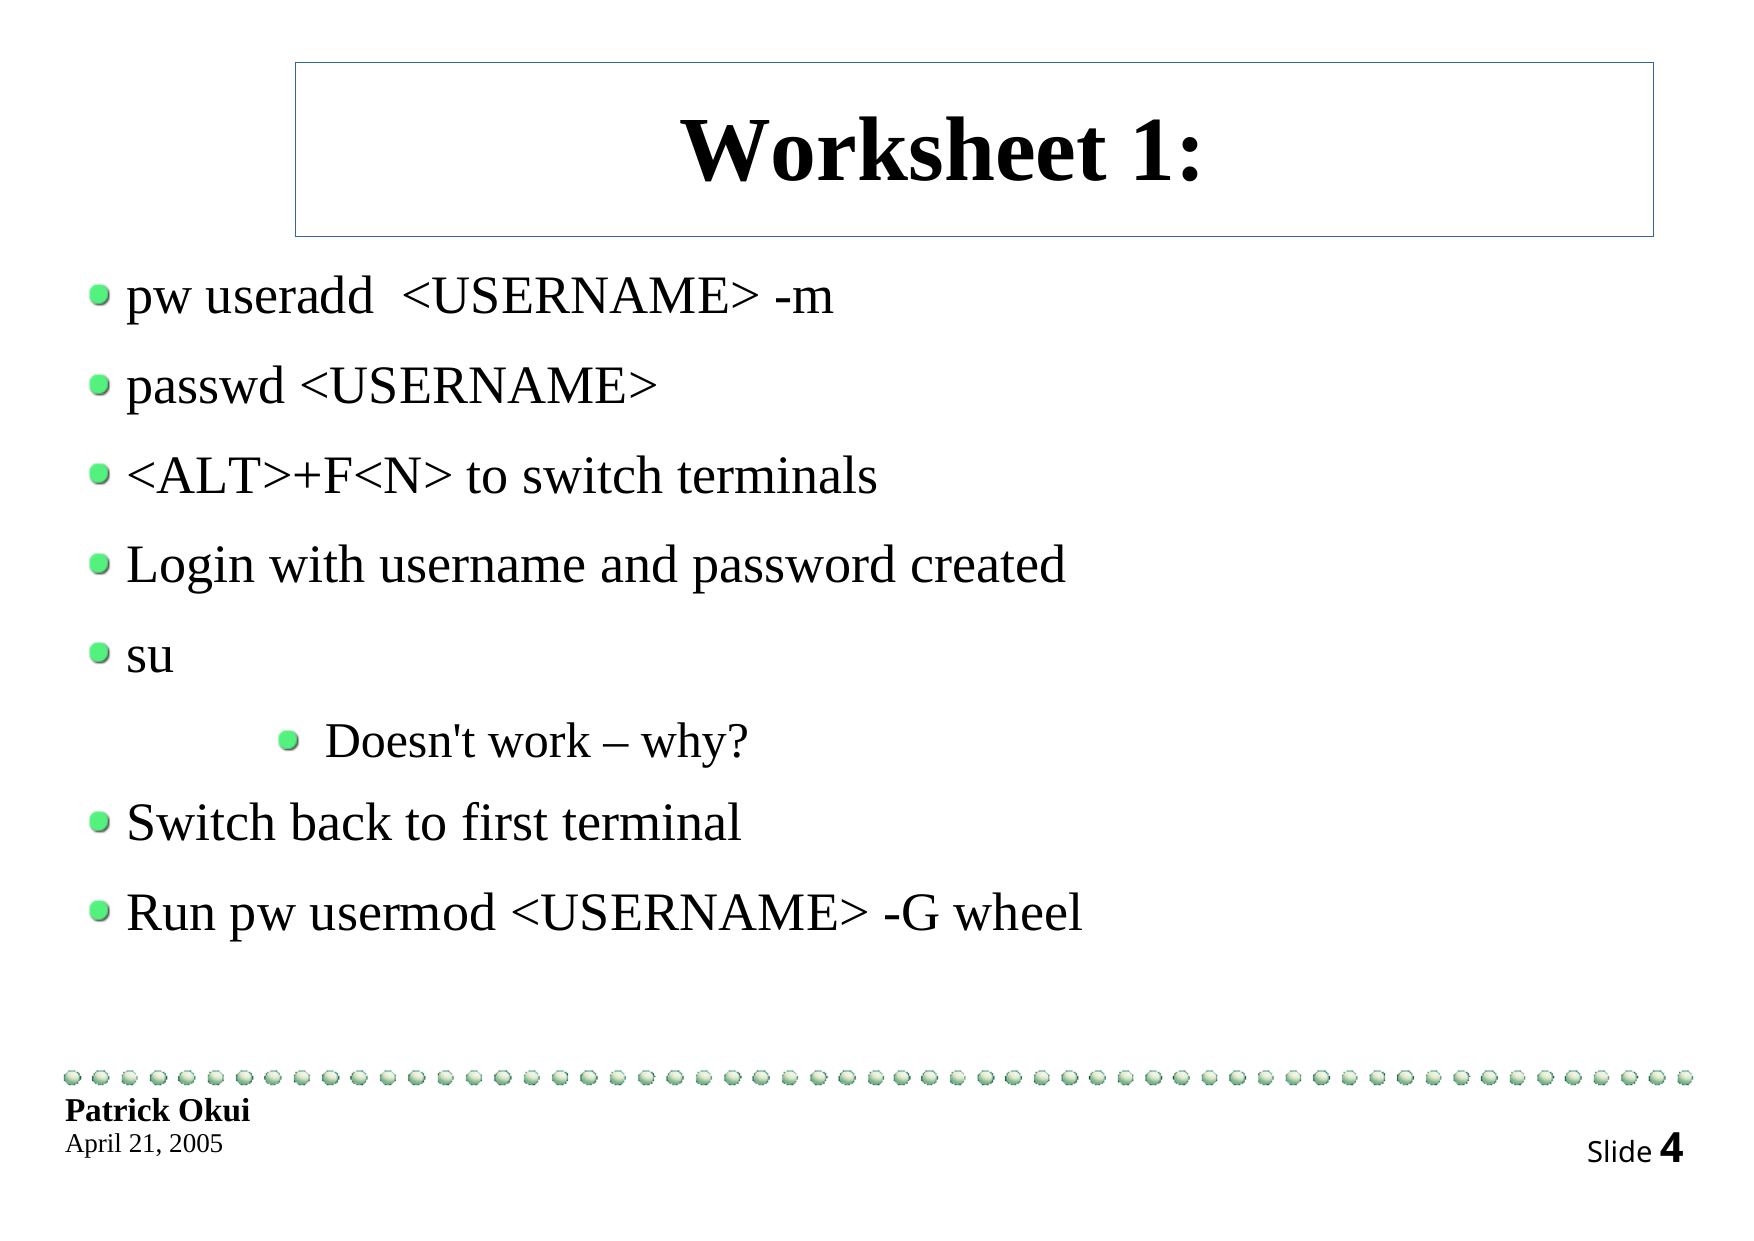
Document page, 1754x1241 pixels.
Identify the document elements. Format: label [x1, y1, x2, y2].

picture [88, 283, 112, 308]
picture [88, 899, 112, 924]
picture [59, 1069, 1695, 1087]
picture [88, 373, 112, 398]
picture [88, 641, 112, 666]
picture [277, 729, 301, 753]
picture [88, 810, 112, 835]
picture [88, 462, 112, 487]
picture [88, 552, 112, 577]
